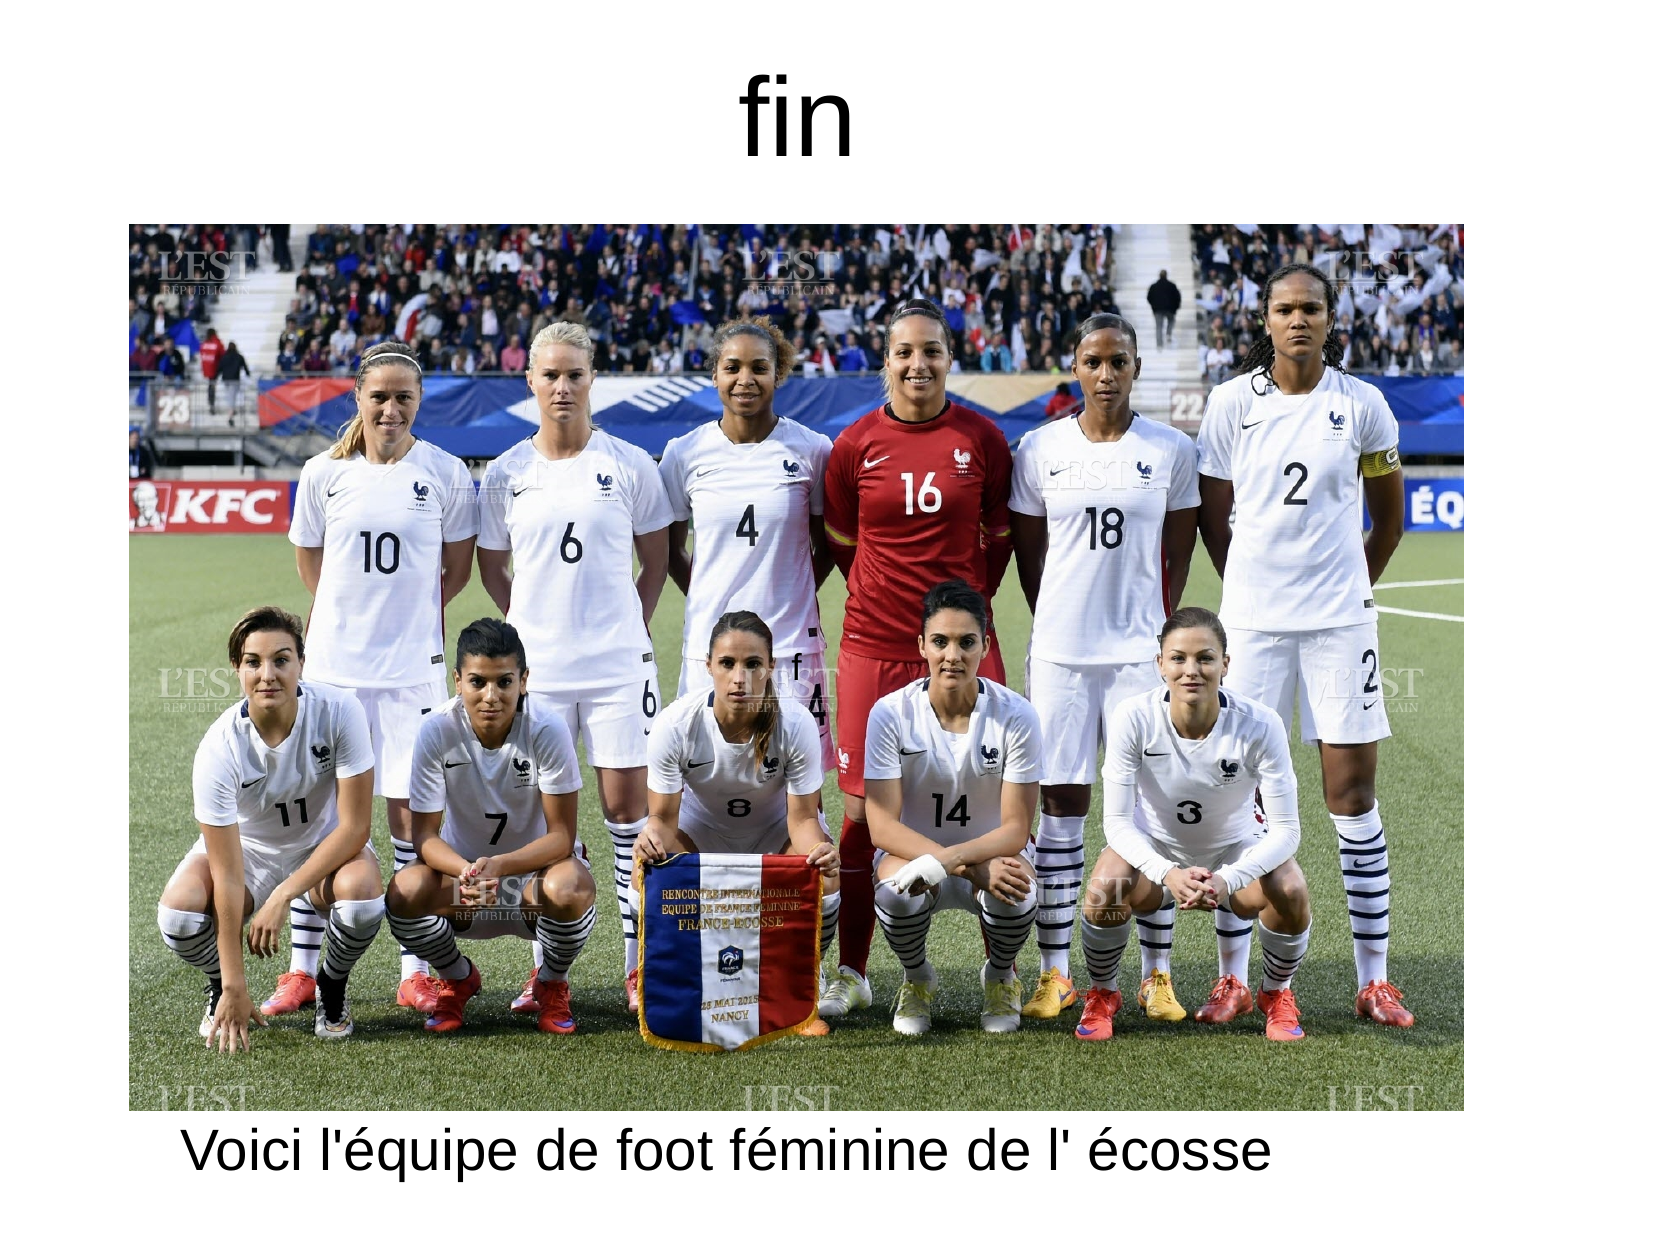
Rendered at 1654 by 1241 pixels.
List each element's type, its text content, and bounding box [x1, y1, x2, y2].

text_box Voici l'équipe de foot féminine de l' écosse [165, 1110, 1323, 1241]
text_box fin [283, 47, 1312, 188]
picture [129, 224, 1464, 1111]
